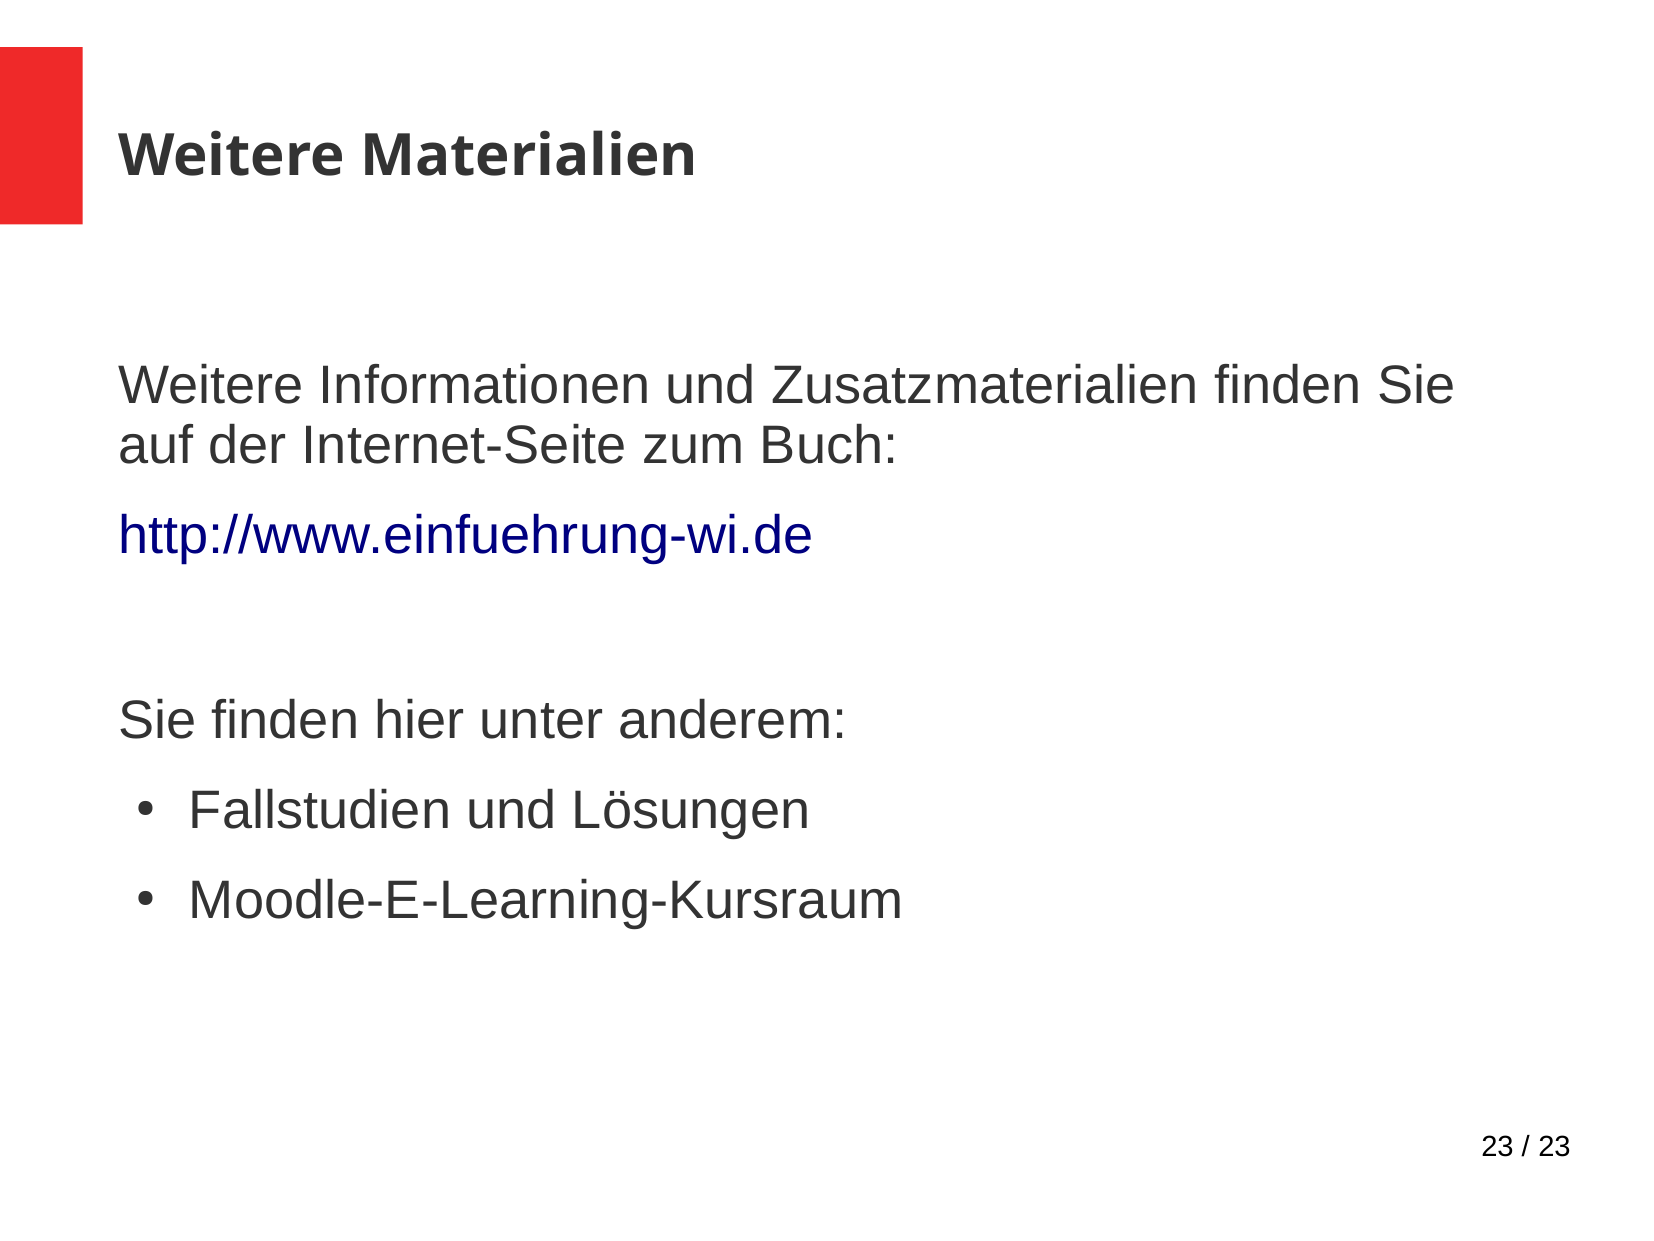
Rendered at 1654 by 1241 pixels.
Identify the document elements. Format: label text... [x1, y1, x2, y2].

list Weitere Informationen und Zusatzmaterialien finden Sie auf der Internet-Seite zum Buch: http://www.einfuehrung-wi.de Sie finden hier unter anderem: Fallstudien und Lösungen Moodle-E-Learning-Kursraum [118, 354, 1536, 1074]
title Weitere Materialien [118, 49, 1571, 257]
